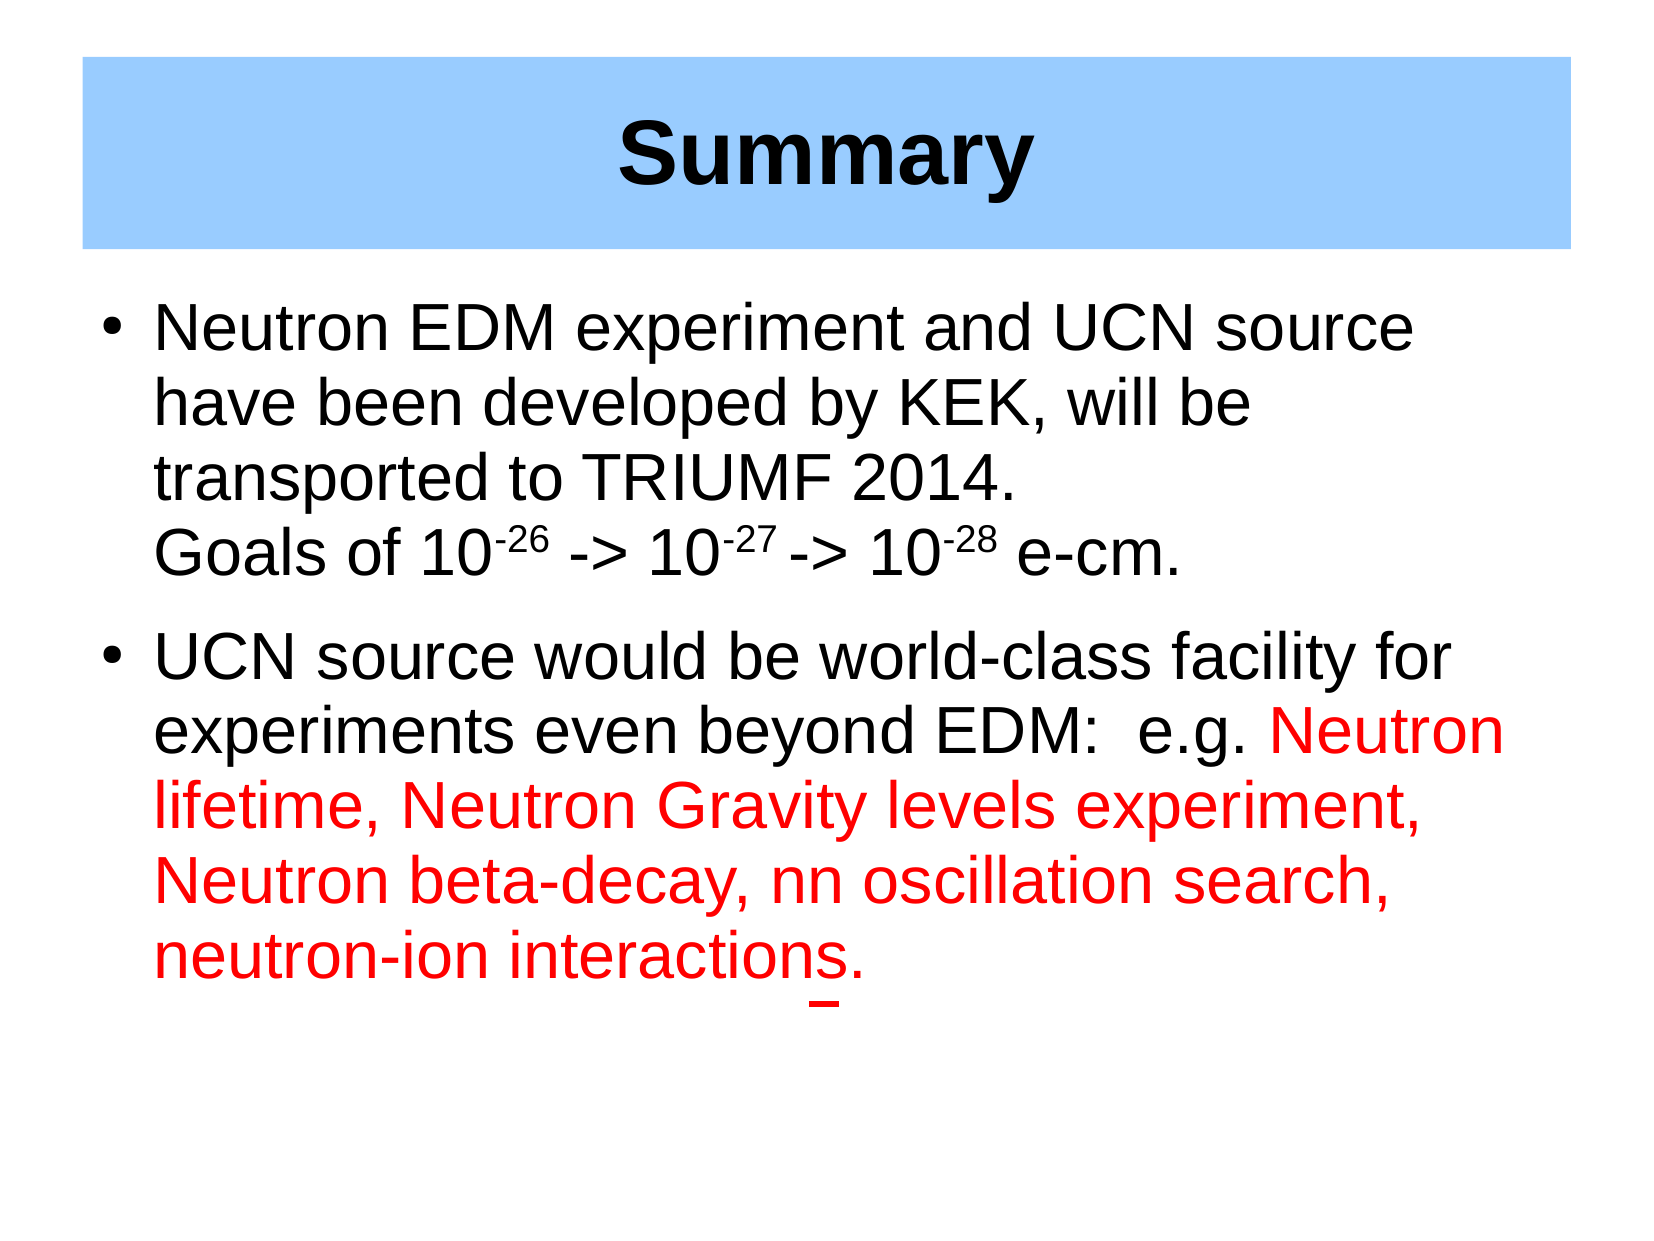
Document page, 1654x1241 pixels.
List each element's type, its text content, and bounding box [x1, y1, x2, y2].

title Summary [82, 56, 1571, 250]
list Neutron EDM experiment and UCN source have been developed by KEK, will be transported to TRIUMF 2014. Goals of 10-26 -> 10-27 -> 10-28 e-cm. UCN source would be world-class facility for experiments even beyond EDM: e.g. Neutron lifetime, Neutron Gravity levels experiment, Neutron beta-decay, nn oscillation search, neutron-ion interactions. [82, 290, 1571, 1094]
